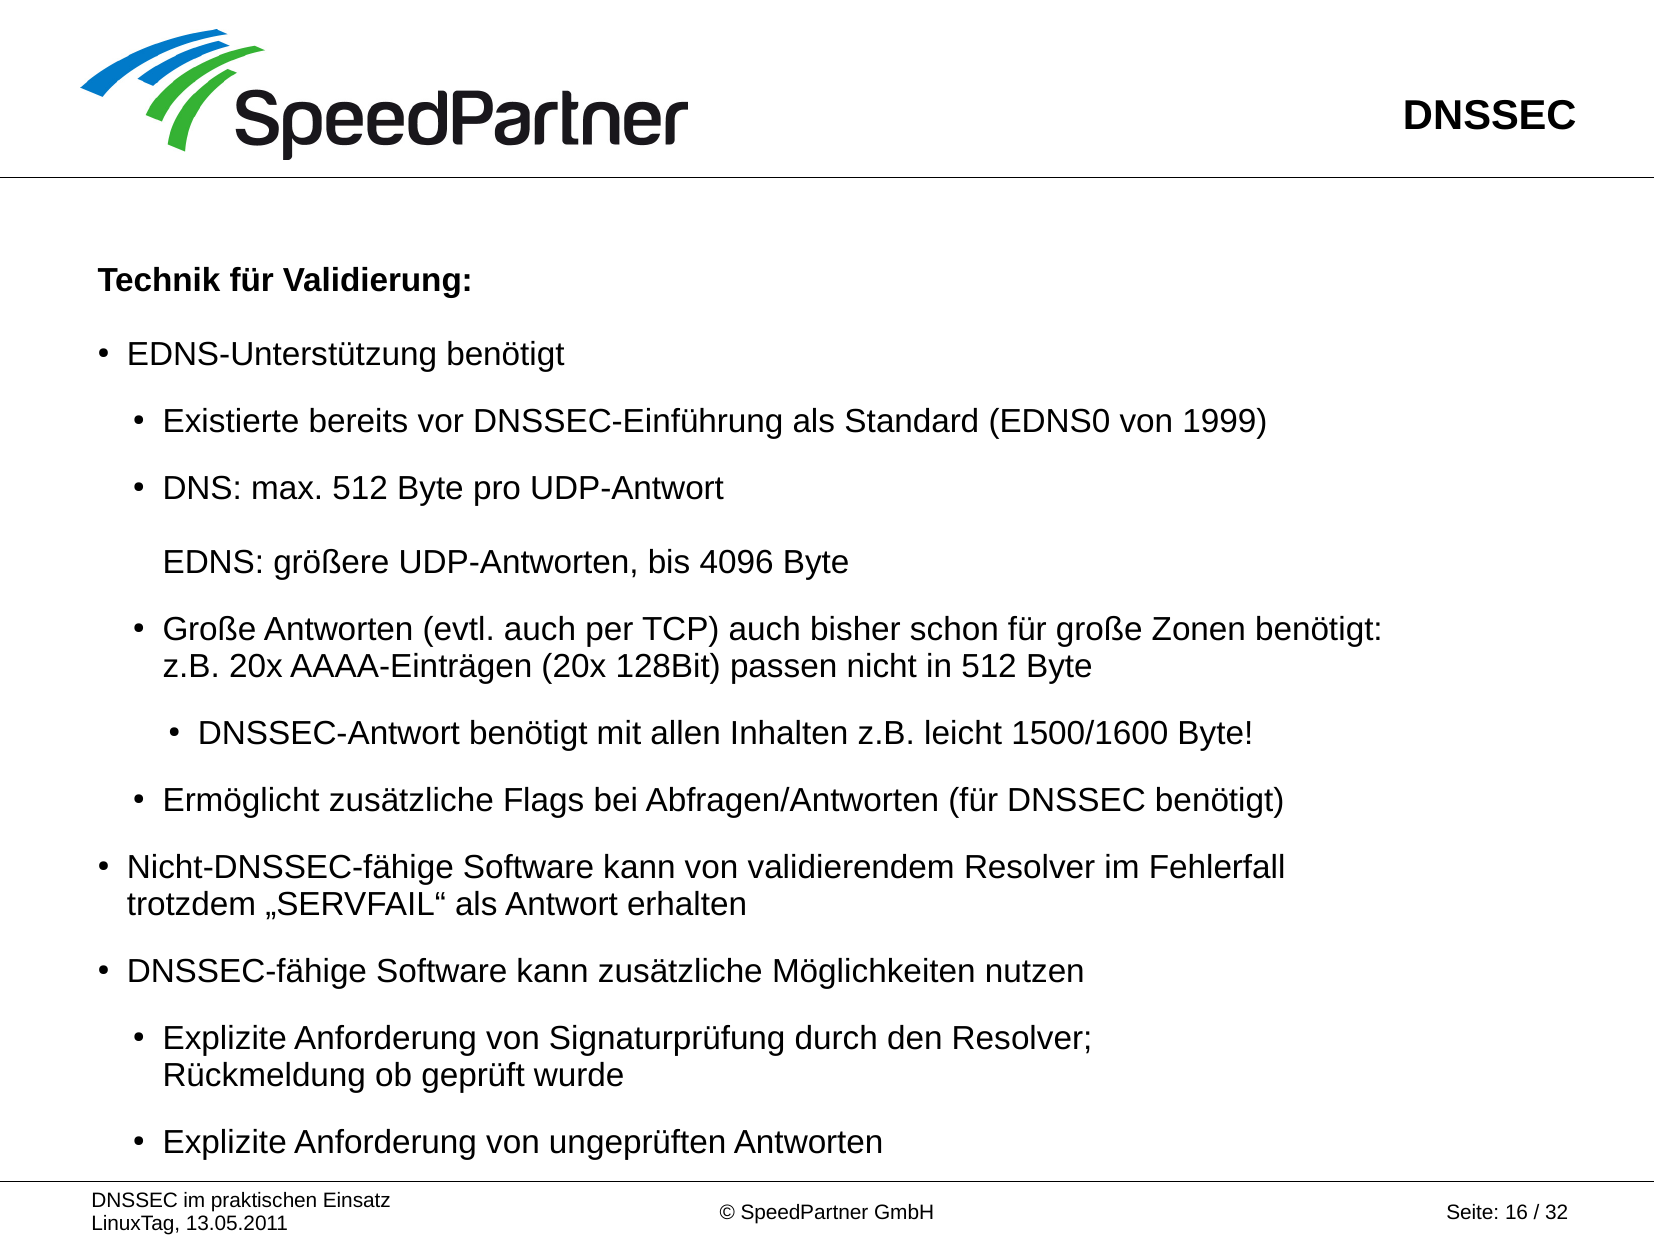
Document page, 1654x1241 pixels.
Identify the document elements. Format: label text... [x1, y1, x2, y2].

title DNSSEC [590, 70, 1577, 160]
picture [80, 29, 688, 160]
text_box Technik für Validierung: EDNS-Unterstützung benötigt Existierte bereits vor DNSSEC-Einführung als Standard (EDNS0 von 1999) DNS: max. 512 Byte pro UDP-Antwort EDNS: größere UDP-Antworten, bis 4096 Byte Große Antworten (evtl. auch per TCP) auch bisher schon für große Zonen benötigt: z.B. 20x AAAA-Einträgen (20x 128Bit) passen nicht in 512 Byte DNSSEC-Antwort benötigt mit allen Inhalten z.B. leicht 1500/1600 Byte! Ermöglicht zusätzliche Flags bei Abfragen/Antworten (für DNSSEC benötigt) Nicht-DNSSEC-fähige Software kann von validierendem Resolver im Fehlerfall trotzdem „SERVFAIL“ als Antwort erhalten DNSSEC-fähige Software kann zusätzliche Möglichkeiten nutzen Explizite Anforderung von Signaturprüfung durch den Resolver; Rückmeldung ob geprüft wurde Explizite Anforderung von ungeprüften Antworten [82, 253, 1565, 1169]
